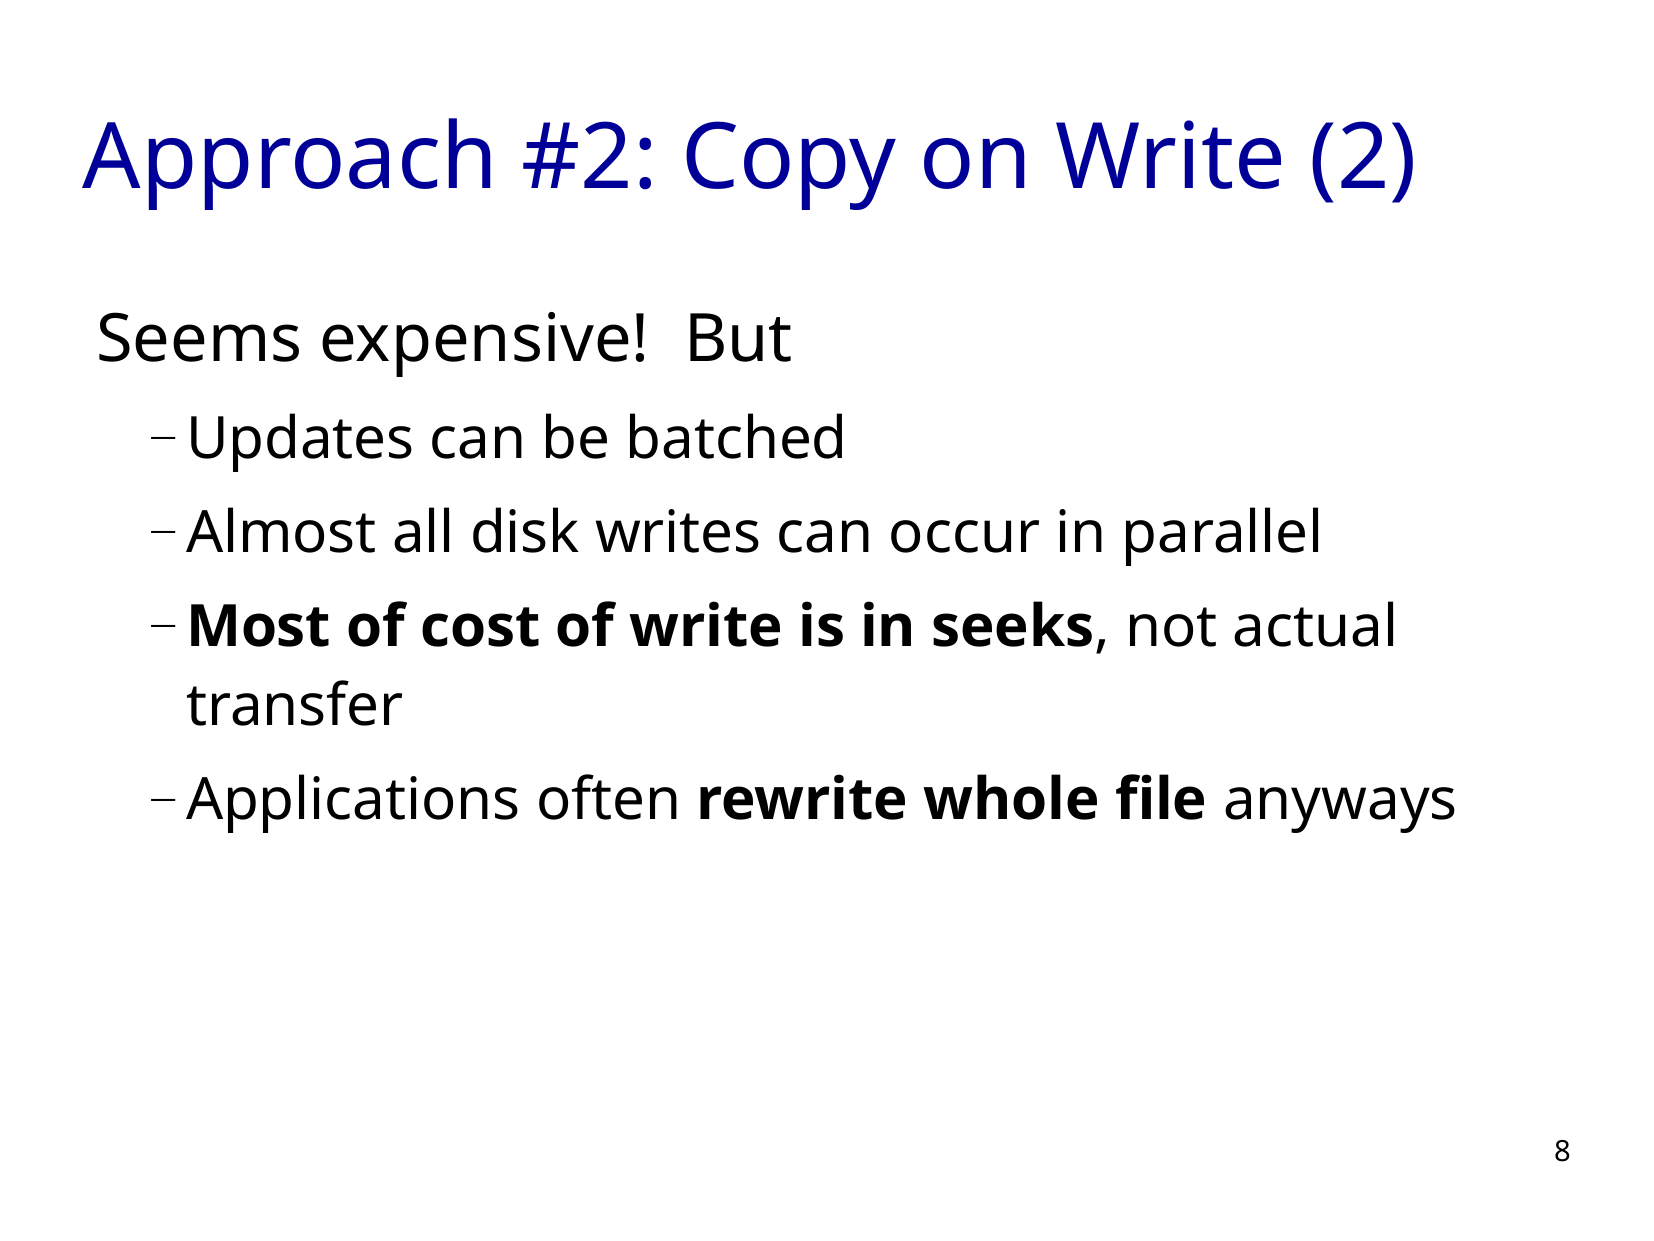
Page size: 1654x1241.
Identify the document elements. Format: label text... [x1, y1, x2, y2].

list Seems expensive! But Updates can be batched Almost all disk writes can occur in parallel Most of cost of write is in seeks, not actual transfer Applications often rewrite whole file anyways [60, 290, 1571, 1096]
title Approach #2: Copy on Write (2) [82, 51, 1571, 255]
